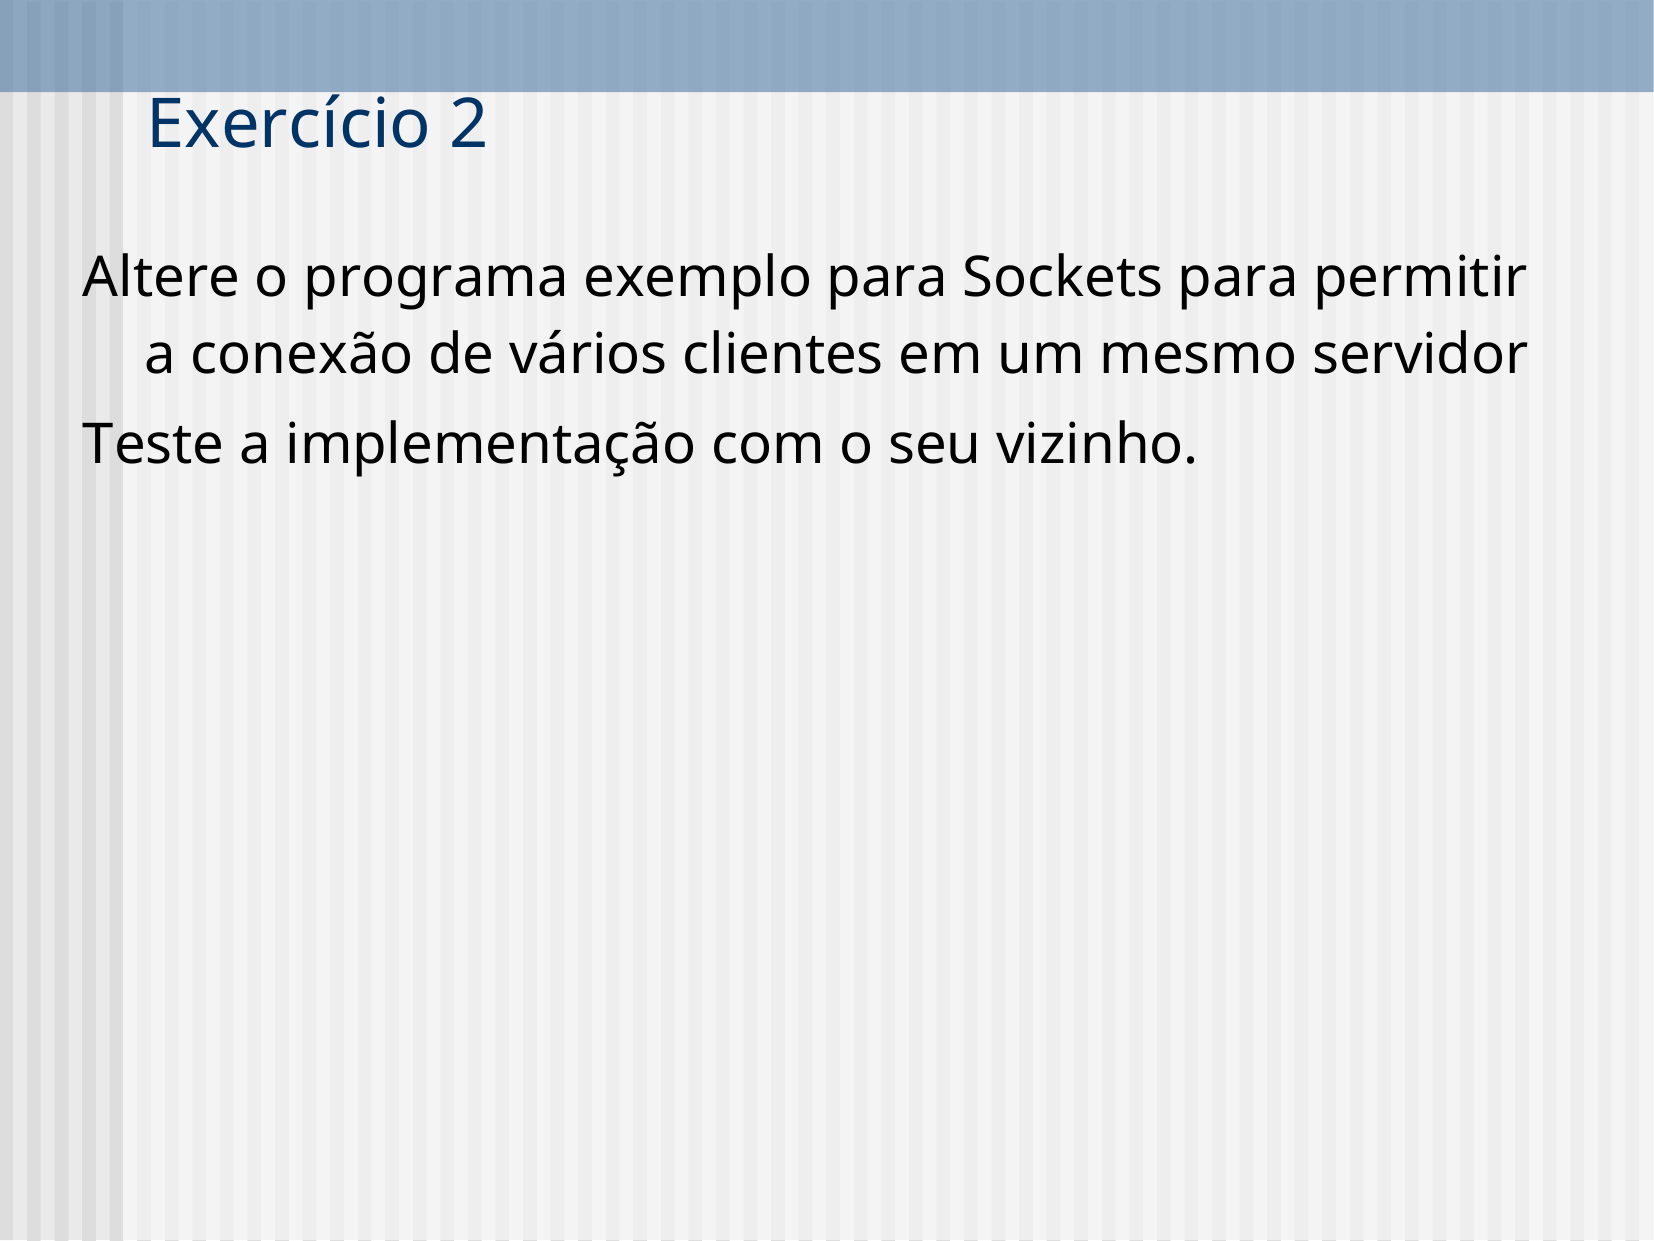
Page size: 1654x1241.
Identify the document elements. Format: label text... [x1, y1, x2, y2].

title Exercício 2 [146, 36, 1536, 204]
list Altere o programa exemplo para Sockets para permitir a conexão de vários clientes em um mesmo servidor Teste a implementação com o seu vizinho. [82, 236, 1571, 1094]
